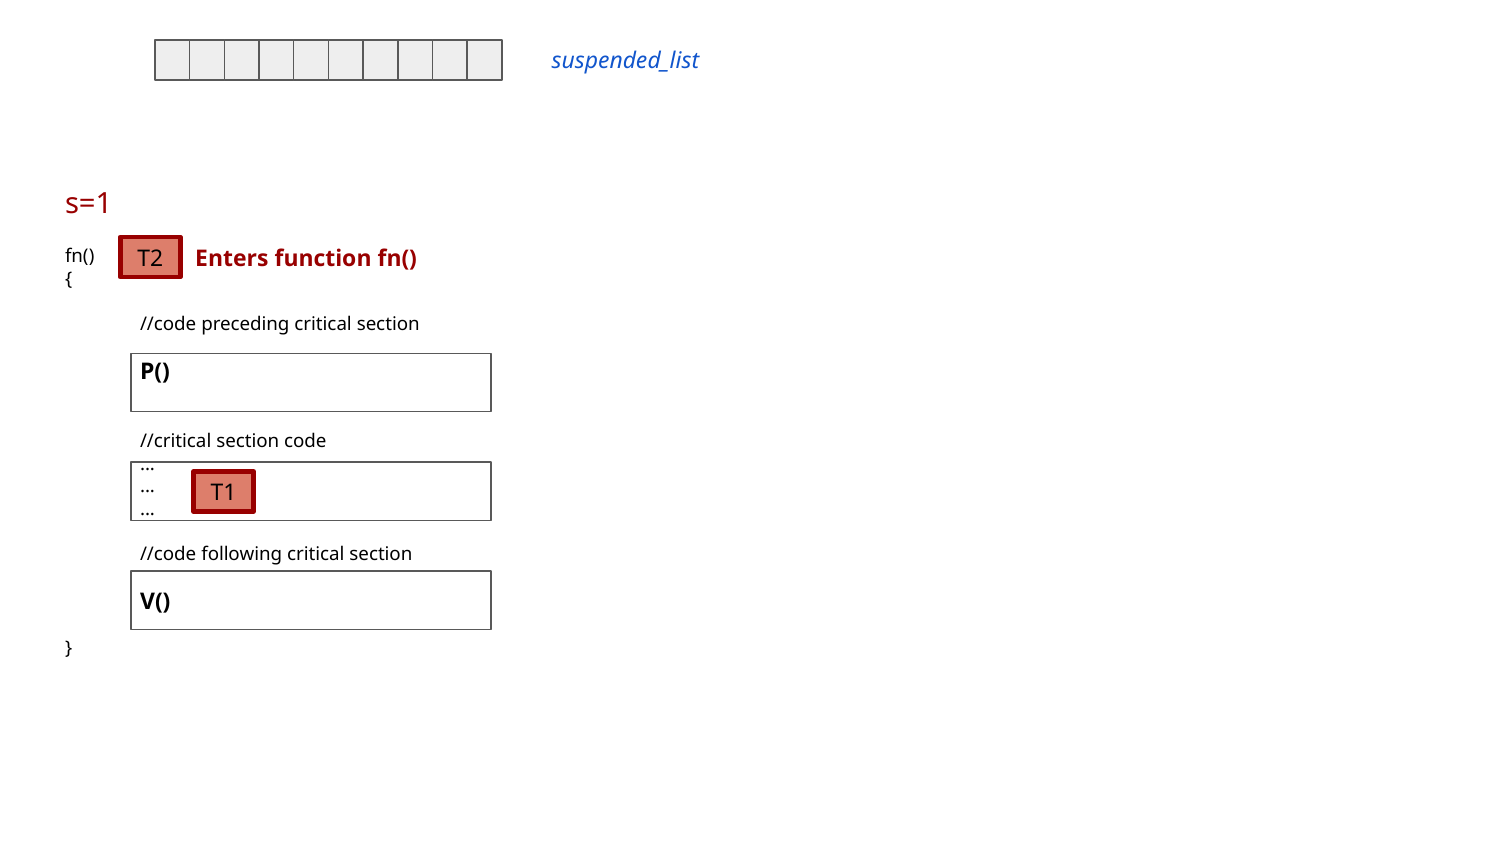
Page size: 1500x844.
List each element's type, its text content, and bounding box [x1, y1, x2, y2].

text_box suspended_list [536, 32, 832, 87]
text_box [154, 39, 502, 80]
text_box fn() { //code preceding critical section P() //critical section code ... ... ... //code following critical section V() } [49, 228, 592, 456]
text_box T2 [120, 236, 180, 278]
text_box s=1 [49, 182, 181, 223]
text_box Enters function fn() [180, 227, 512, 287]
text_box T1 [193, 471, 254, 512]
